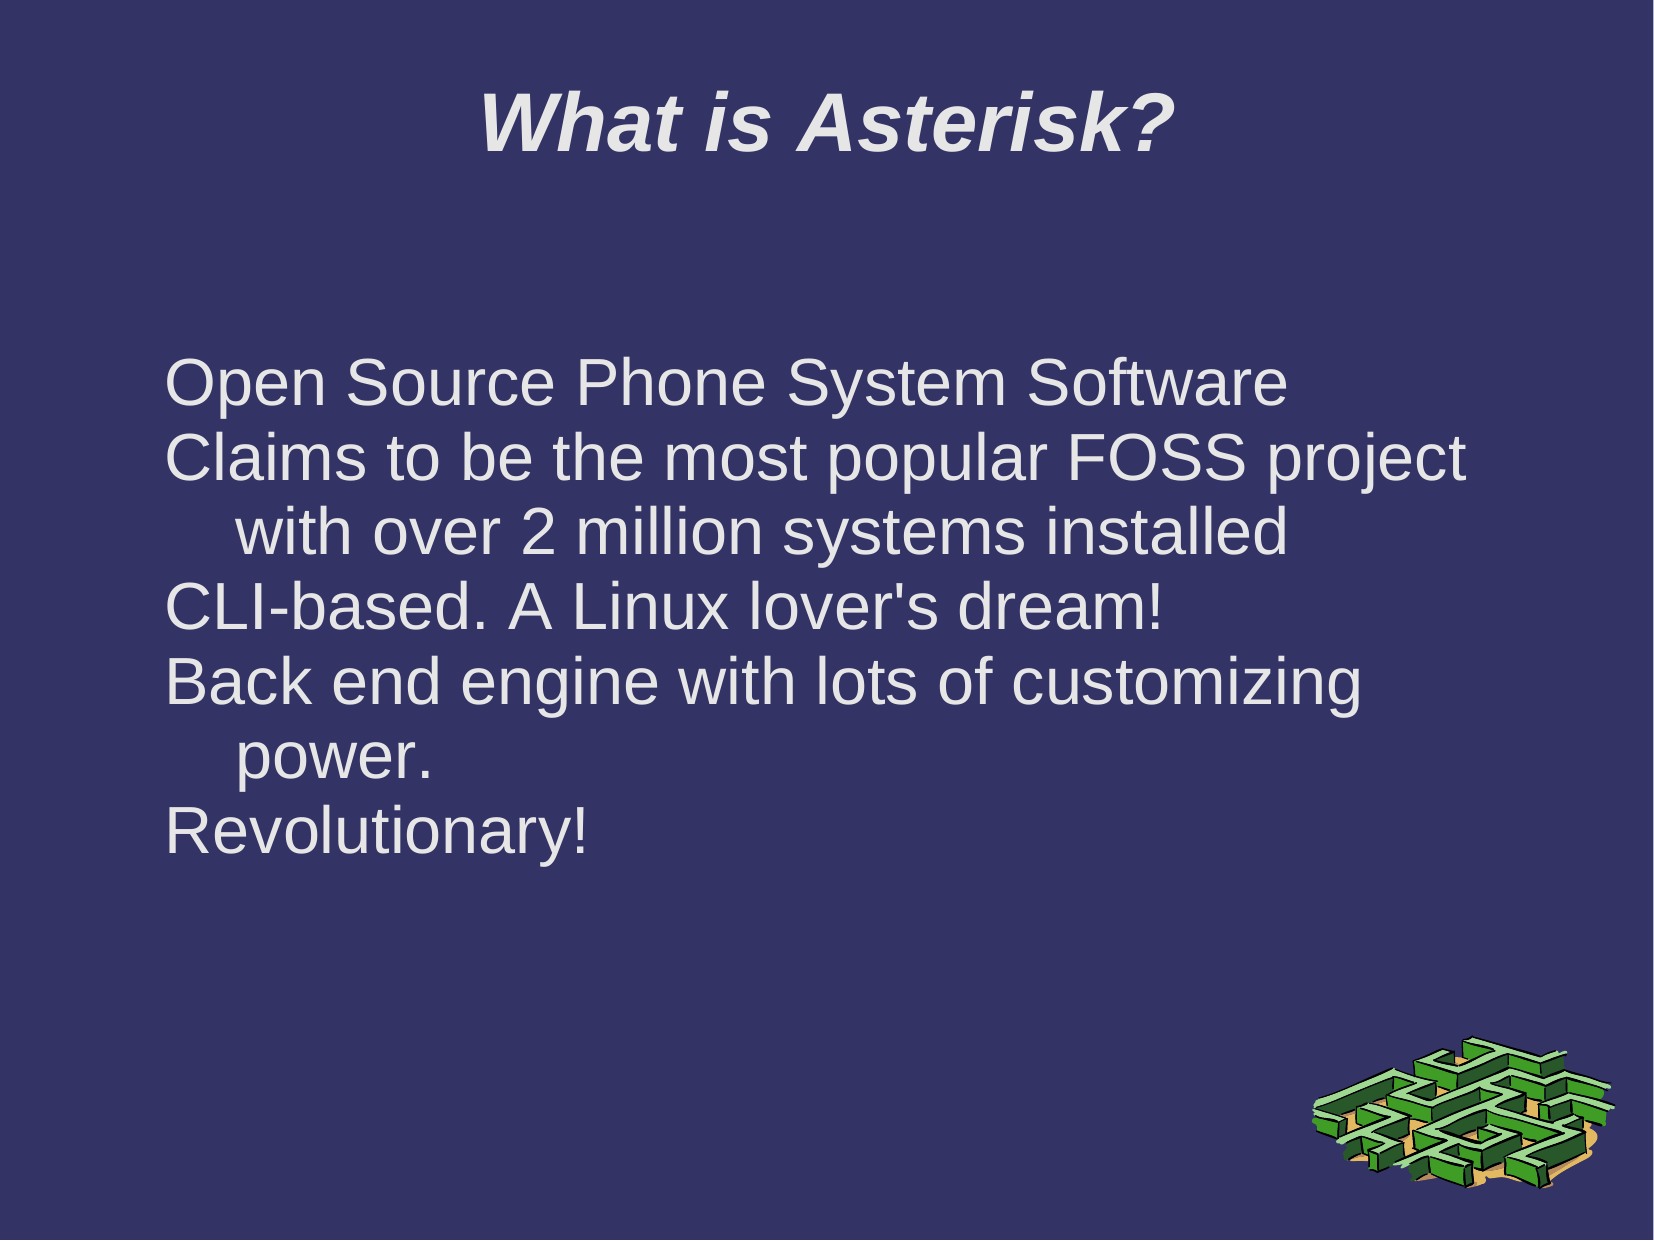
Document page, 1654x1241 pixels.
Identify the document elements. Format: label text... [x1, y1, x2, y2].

list Open Source Phone System Software Claims to be the most popular FOSS project with over 2 million systems installed CLI-based. A Linux lover's dream! Back end engine with lots of customizing power. Revolutionary! [152, 344, 1534, 1127]
title What is Asterisk? [121, 19, 1534, 227]
